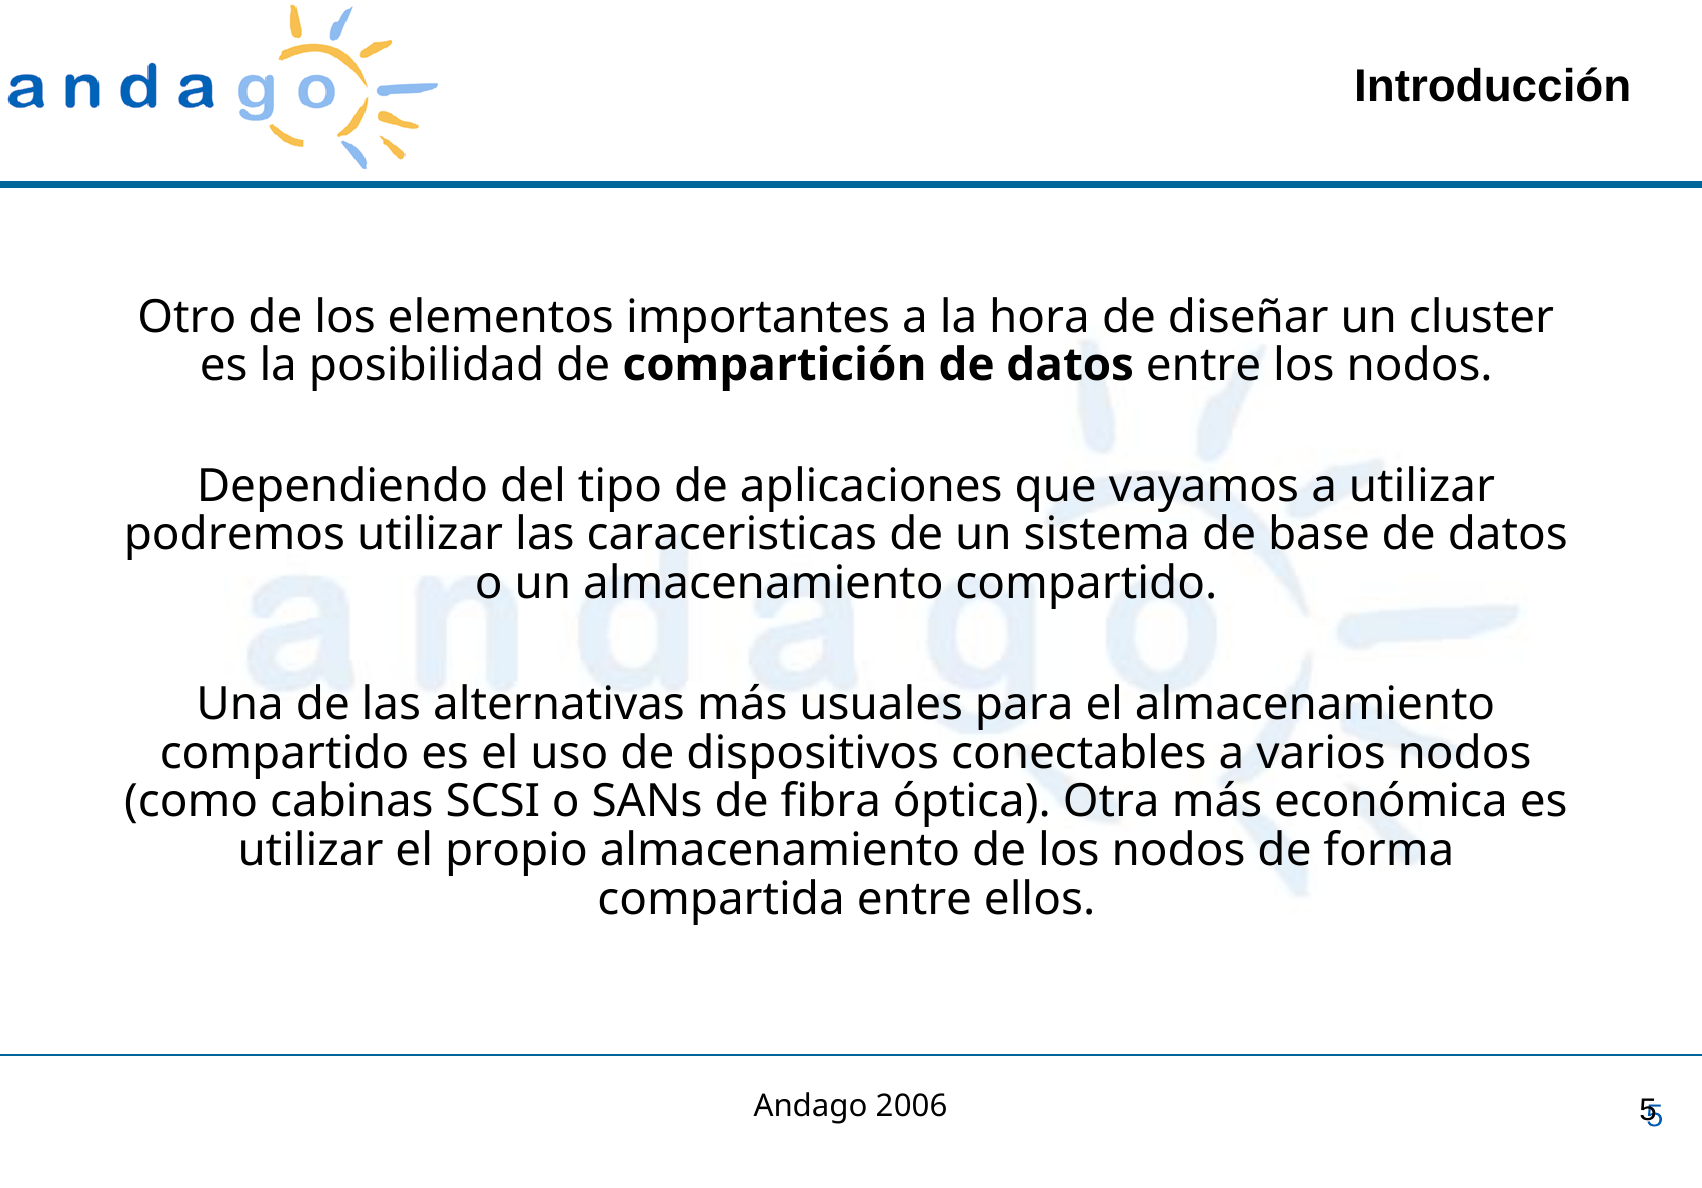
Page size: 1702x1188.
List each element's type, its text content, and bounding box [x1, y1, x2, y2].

title Introducción [255, 0, 1702, 188]
subtitle Otro de los elementos importantes a la hora de diseñar un cluster es la posibilidad de compartición de datos entre los nodos. Dependiendo del tipo de aplicaciones que vayamos a utilizar podremos utilizar las caraceristicas de un sistema de base de datos o un almacenamiento compartido. Una de las alternativas más usuales para el almacenamiento compartido es el uso de dispositivos conectables a varios nodos (como cabinas SCSI o SANs de fibra óptica). Otra más económica es utilizar el propio almacenamiento de los nodos de forma compartida entre ellos. [123, 252, 1570, 965]
picture [0, 0, 255, 175]
